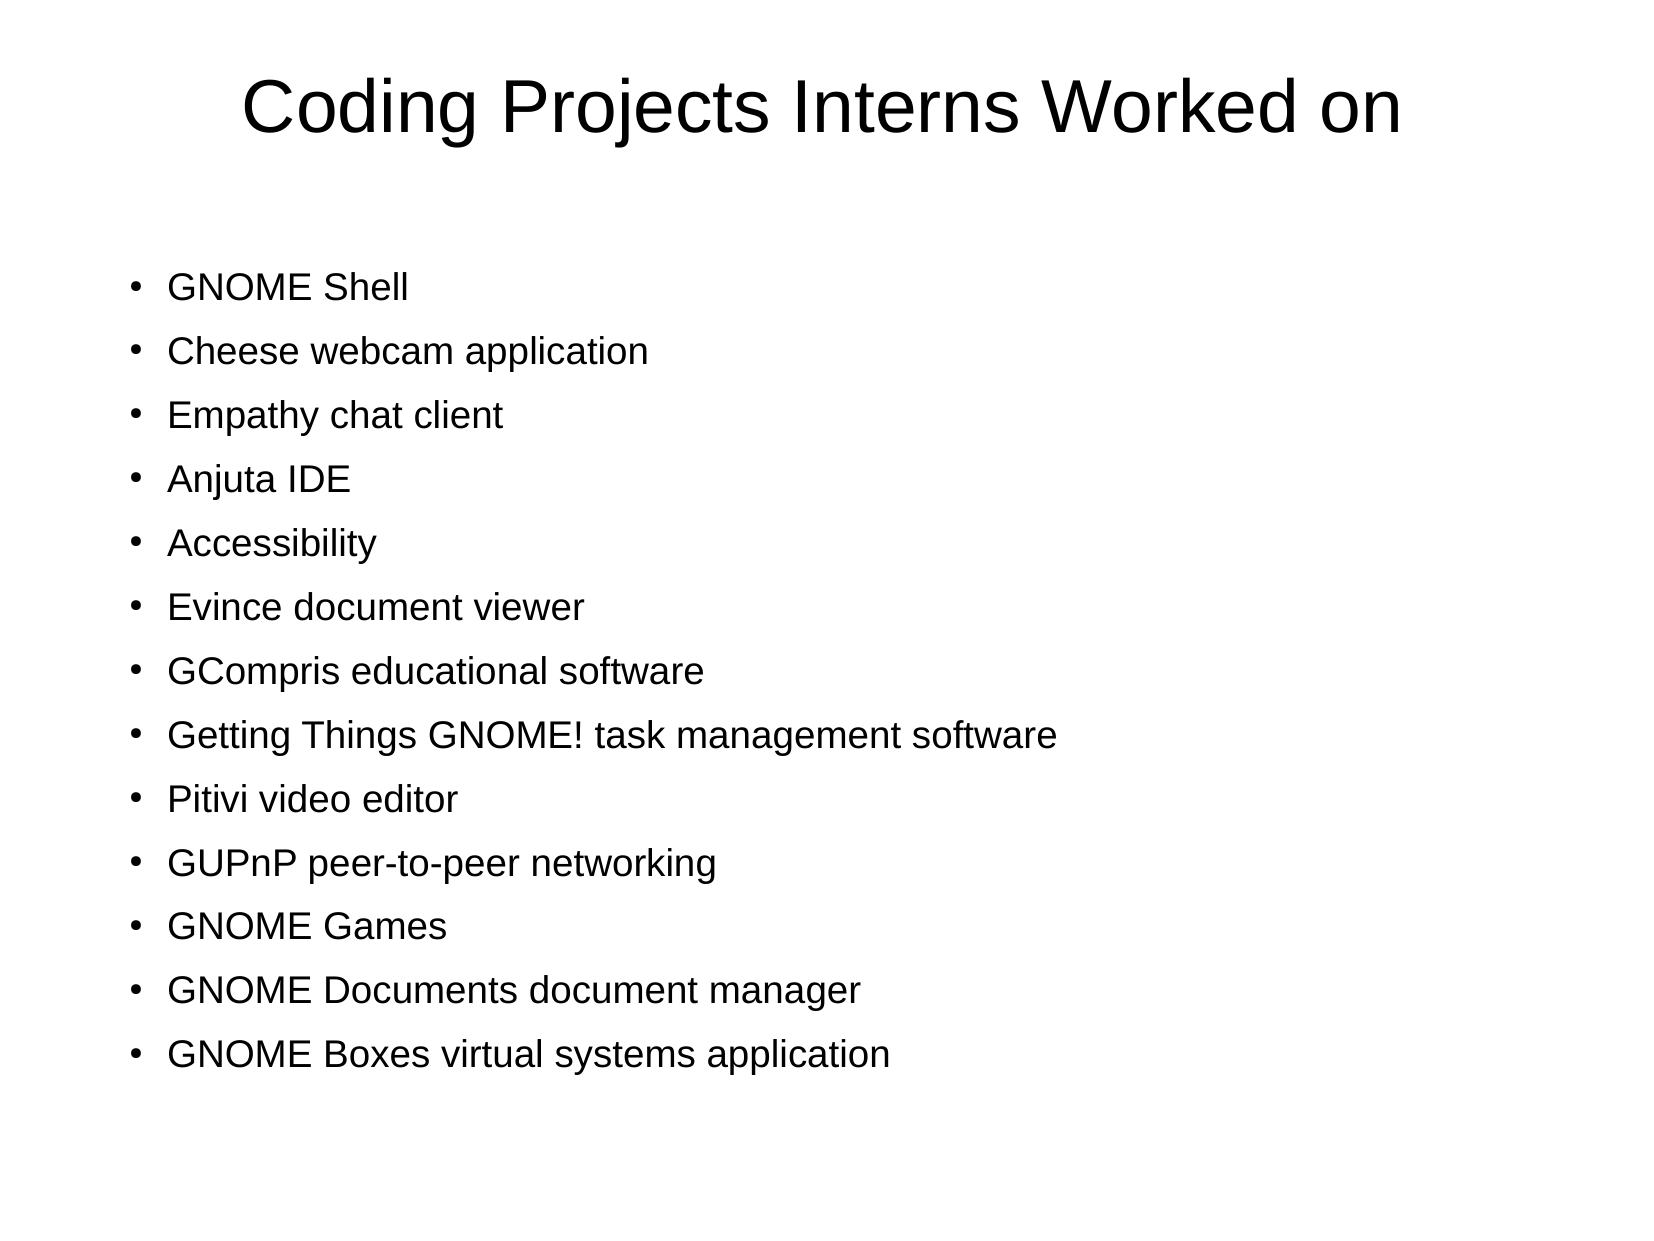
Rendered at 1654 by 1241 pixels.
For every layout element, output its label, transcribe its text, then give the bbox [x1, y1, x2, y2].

title Coding Projects Interns Worked on [0, 2, 1646, 211]
list GNOME Shell Cheese webcam application Empathy chat client Anjuta IDE Accessibility Evince document viewer GCompris educational software Getting Things GNOME! task management software Pitivi video editor GUPnP peer-to-peer networking GNOME Games GNOME Documents document manager GNOME Boxes virtual systems application [116, 265, 1605, 1086]
